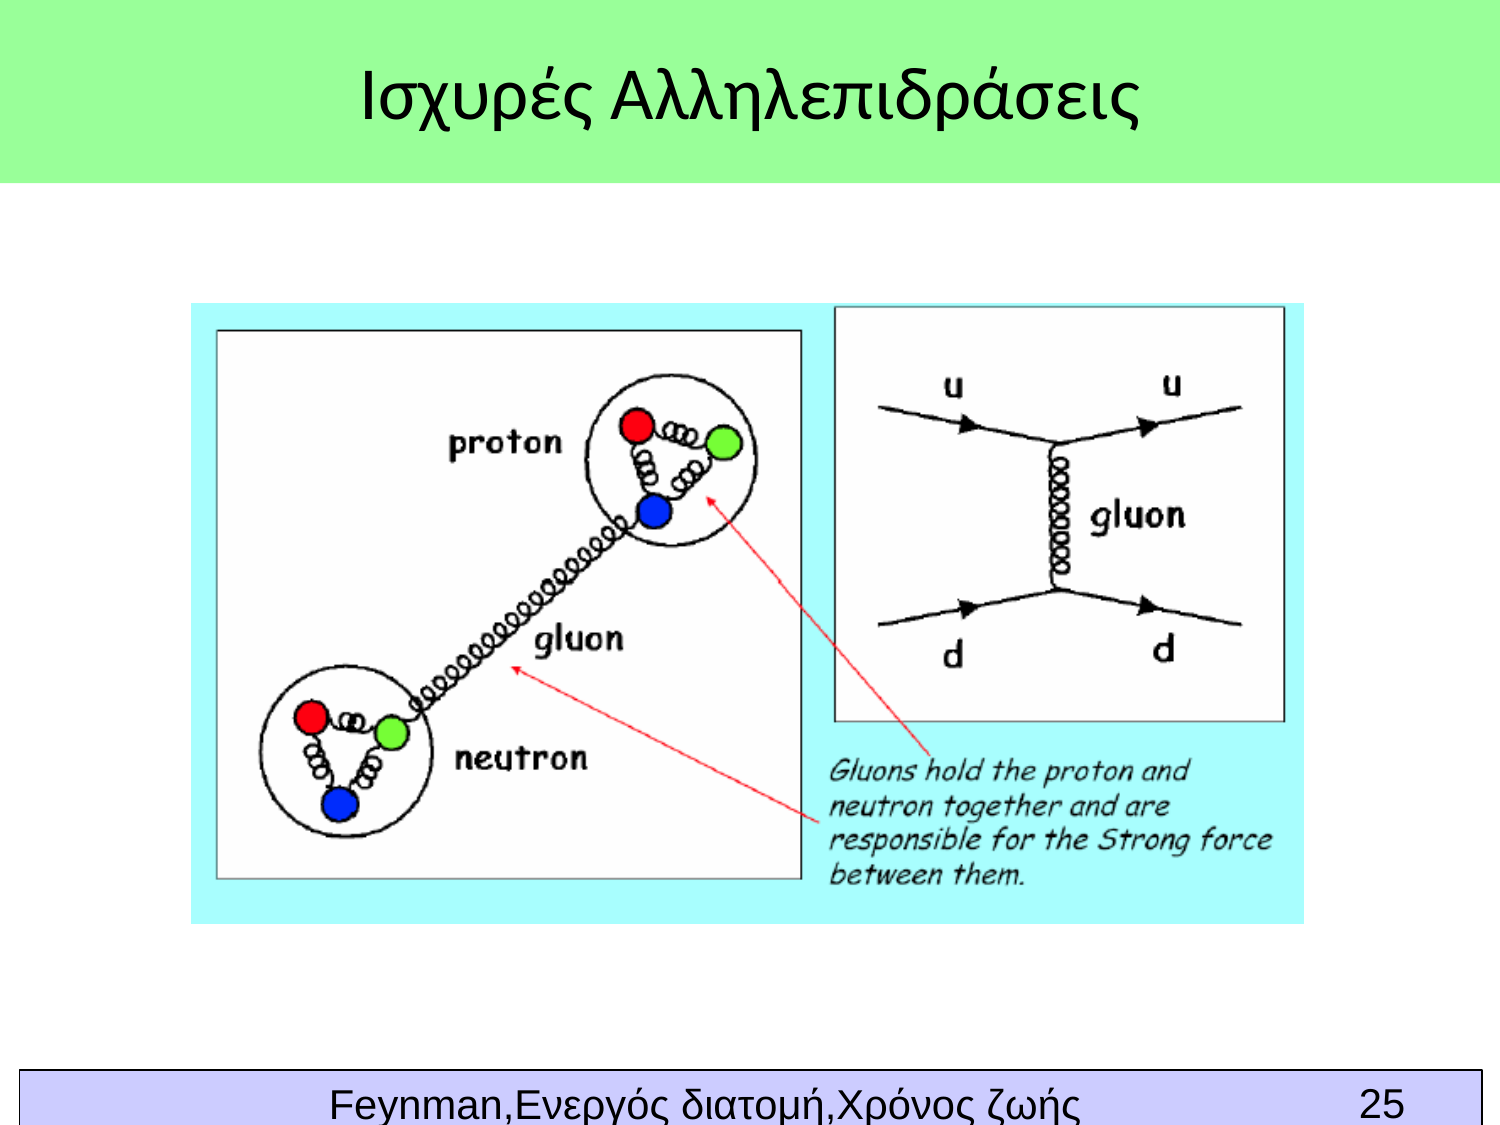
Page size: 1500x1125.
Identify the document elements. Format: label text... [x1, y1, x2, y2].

picture [191, 303, 1304, 924]
text_box Ισχυρές Αλληλεπιδράσεις [0, 0, 1500, 184]
